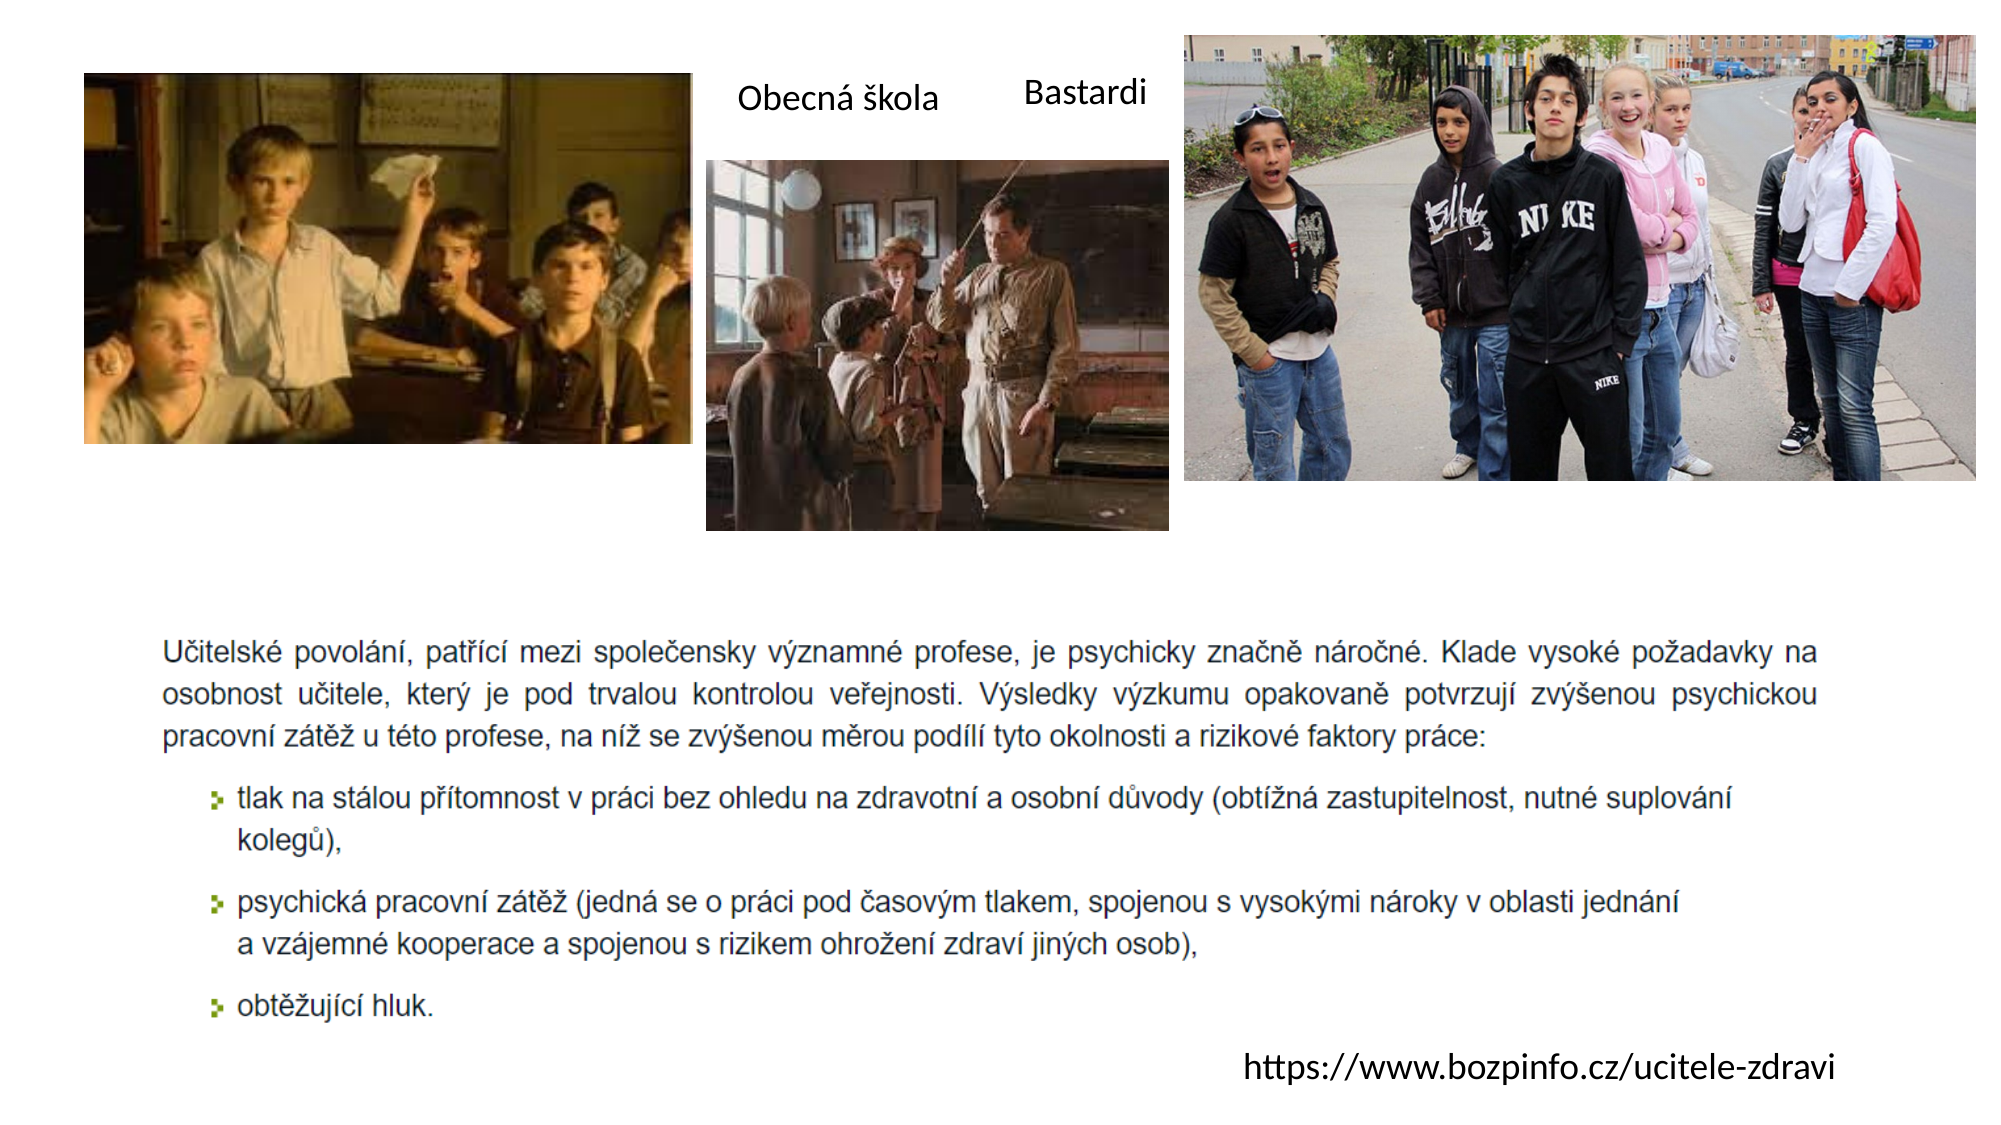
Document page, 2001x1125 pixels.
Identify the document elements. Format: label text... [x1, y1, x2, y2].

picture [84, 73, 693, 444]
picture [142, 627, 1876, 1032]
picture [1184, 36, 1976, 481]
text_box https://www.bozpinfo.cz/ucitele-zdravi [1228, 1034, 1932, 1096]
text_box Bastardi [1008, 59, 1170, 121]
picture [706, 160, 1169, 531]
text_box Obecná škola [722, 65, 986, 127]
